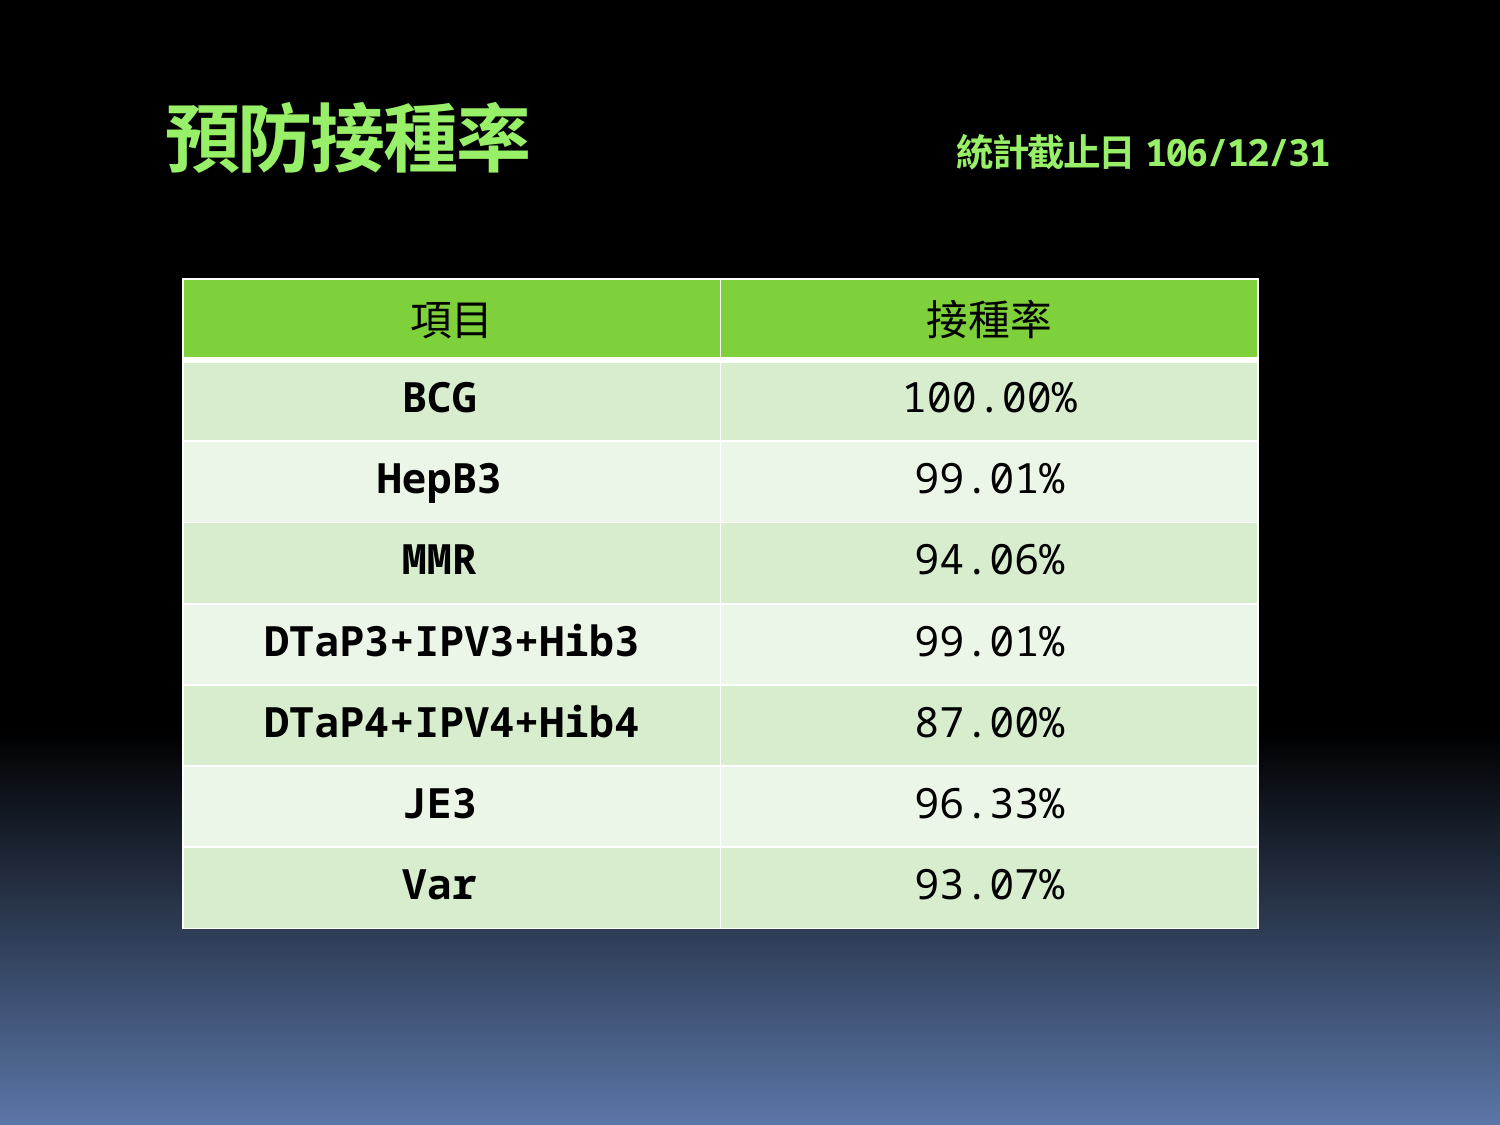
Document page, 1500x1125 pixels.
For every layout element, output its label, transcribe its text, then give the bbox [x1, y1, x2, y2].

table_header 接種率 [721, 280, 1257, 357]
table_cell 99.01% [721, 605, 1257, 684]
table_cell MMR [184, 523, 720, 603]
table_cell DTaP3+IPV3+Hib3 [184, 605, 720, 684]
table_cell 93.07% [721, 848, 1257, 928]
table_cell 100.00% [721, 363, 1257, 440]
table_cell BCG [184, 363, 720, 440]
table_cell 96.33% [721, 767, 1257, 846]
table_cell 99.01% [721, 442, 1257, 522]
table_cell HepB3 [184, 442, 720, 522]
table_cell JE3 [184, 767, 720, 846]
title 預防接種率 統計截止日106/12/31 [150, 83, 1425, 234]
table_header 項目 [184, 280, 720, 357]
table_cell 87.00% [721, 686, 1257, 765]
table_cell Var [184, 848, 720, 928]
table_cell 94.06% [721, 523, 1257, 603]
table_cell DTaP4+IPV4+Hib4 [184, 686, 720, 765]
